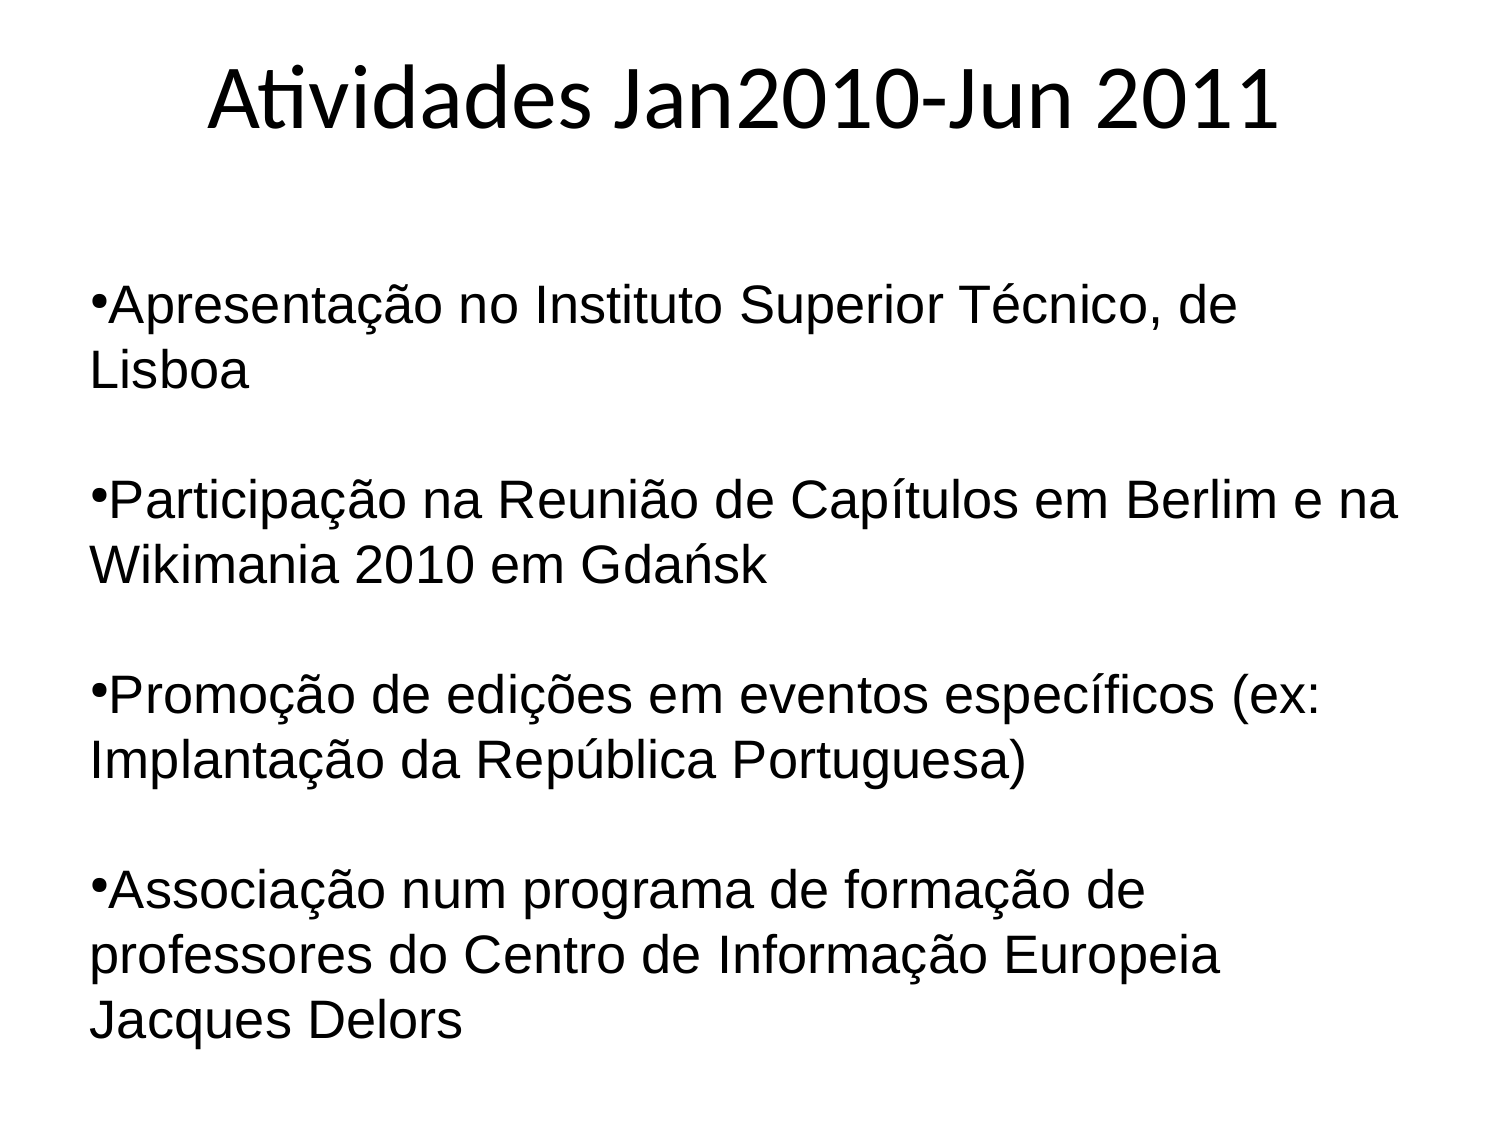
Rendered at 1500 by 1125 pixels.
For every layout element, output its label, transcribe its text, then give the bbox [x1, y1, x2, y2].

text_box Apresentação no Instituto Superior Técnico, de Lisboa Participação na Reunião de Capítulos em Berlim e na Wikimania 2010 em Gdańsk Promoção de edições em eventos específicos (ex: Implantação da República Portuguesa) Associação num programa de formação de professores do Centro de Informação Europeia Jacques Delors [75, 265, 1425, 1125]
text_box Atividades Jan2010-Jun 2011 [0, 29, 1490, 265]
